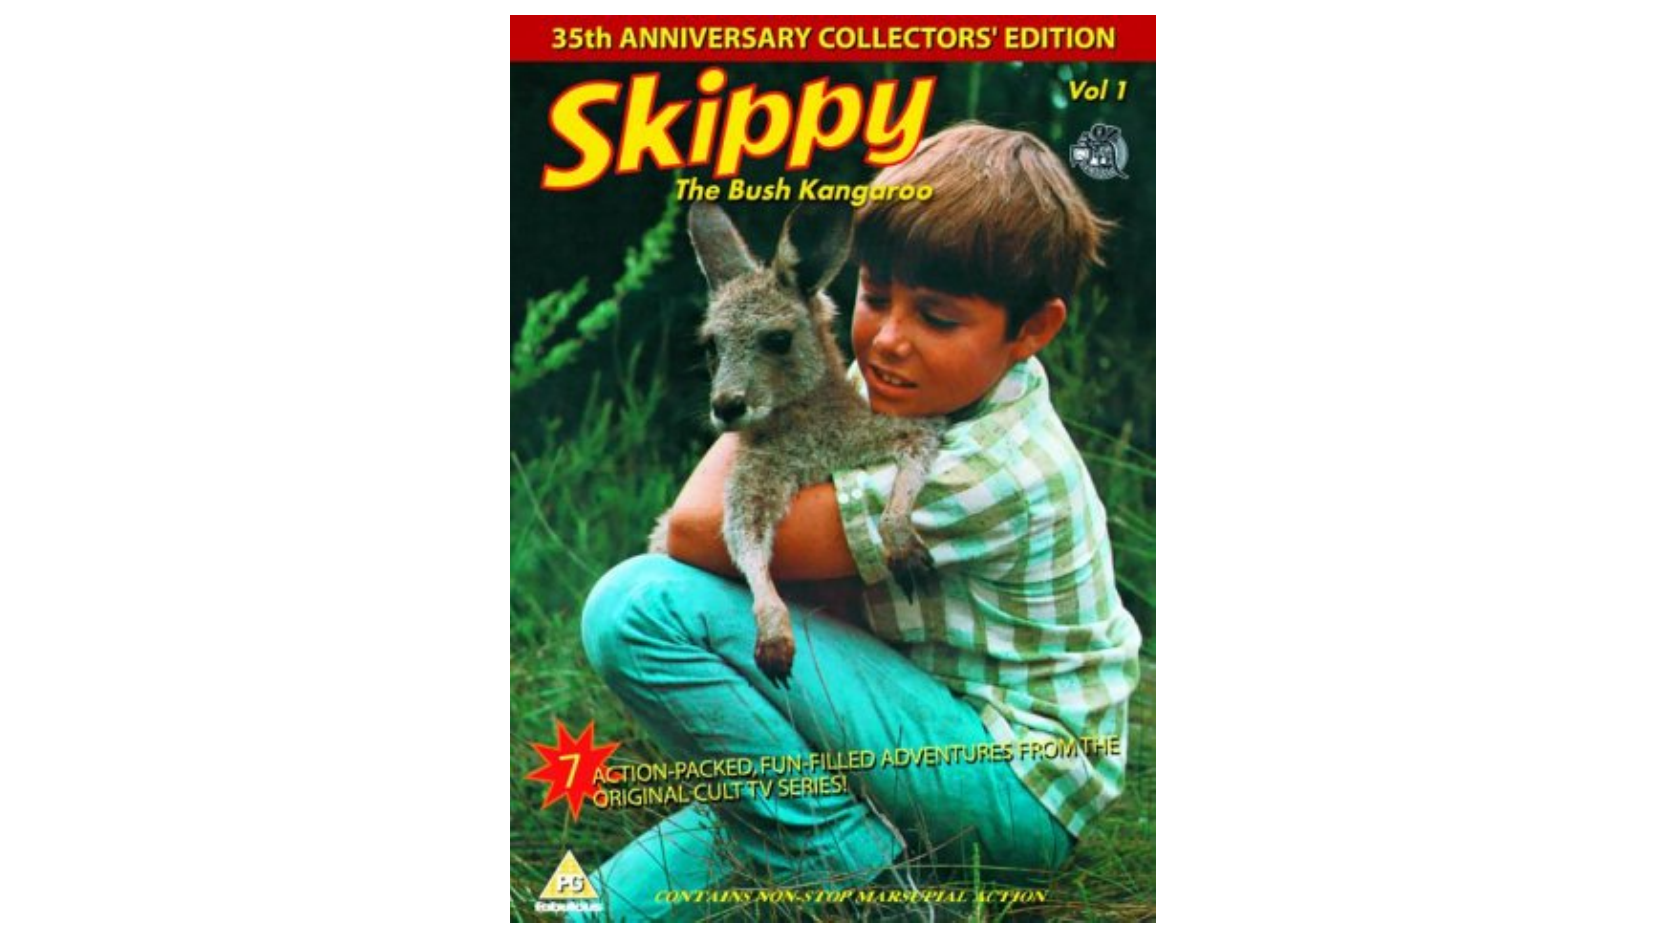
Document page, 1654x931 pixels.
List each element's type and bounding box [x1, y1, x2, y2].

picture [510, 15, 1156, 923]
